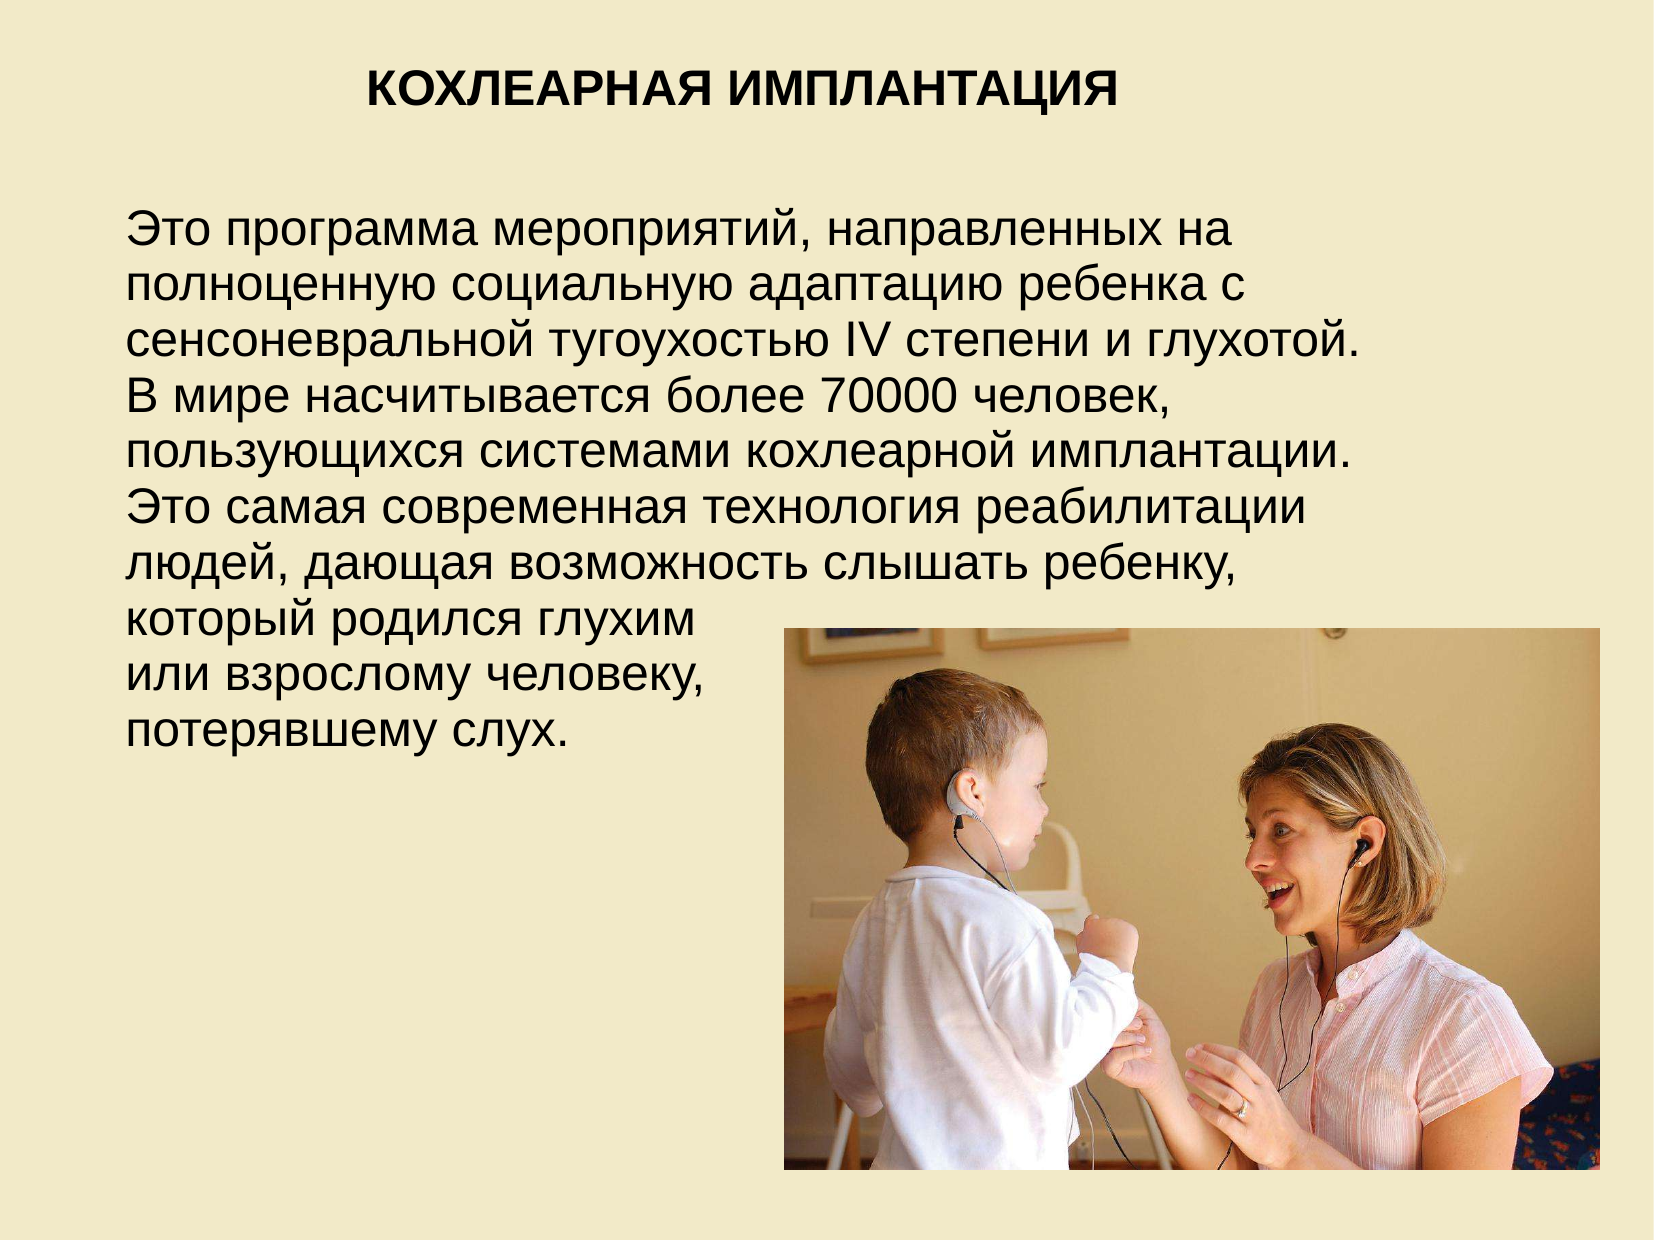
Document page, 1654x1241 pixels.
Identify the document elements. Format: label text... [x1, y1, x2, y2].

picture [784, 628, 1600, 1170]
text_box КОХЛЕАРНАЯ ИМПЛАНТАЦИЯ Это программа мероприятий, направленных на полноценную социальную адаптацию ребенка с сенсоневральной тугоухостью IV степени и глухотой. В мире насчитывается более 70000 человек, пользующихся системами кохлеарной имплантации. Это самая современная технология реабилитации людей, дающая возможность слышать ребенку, который родился глухим или взрослому человеку, потерявшему слух. [110, 52, 1420, 781]
